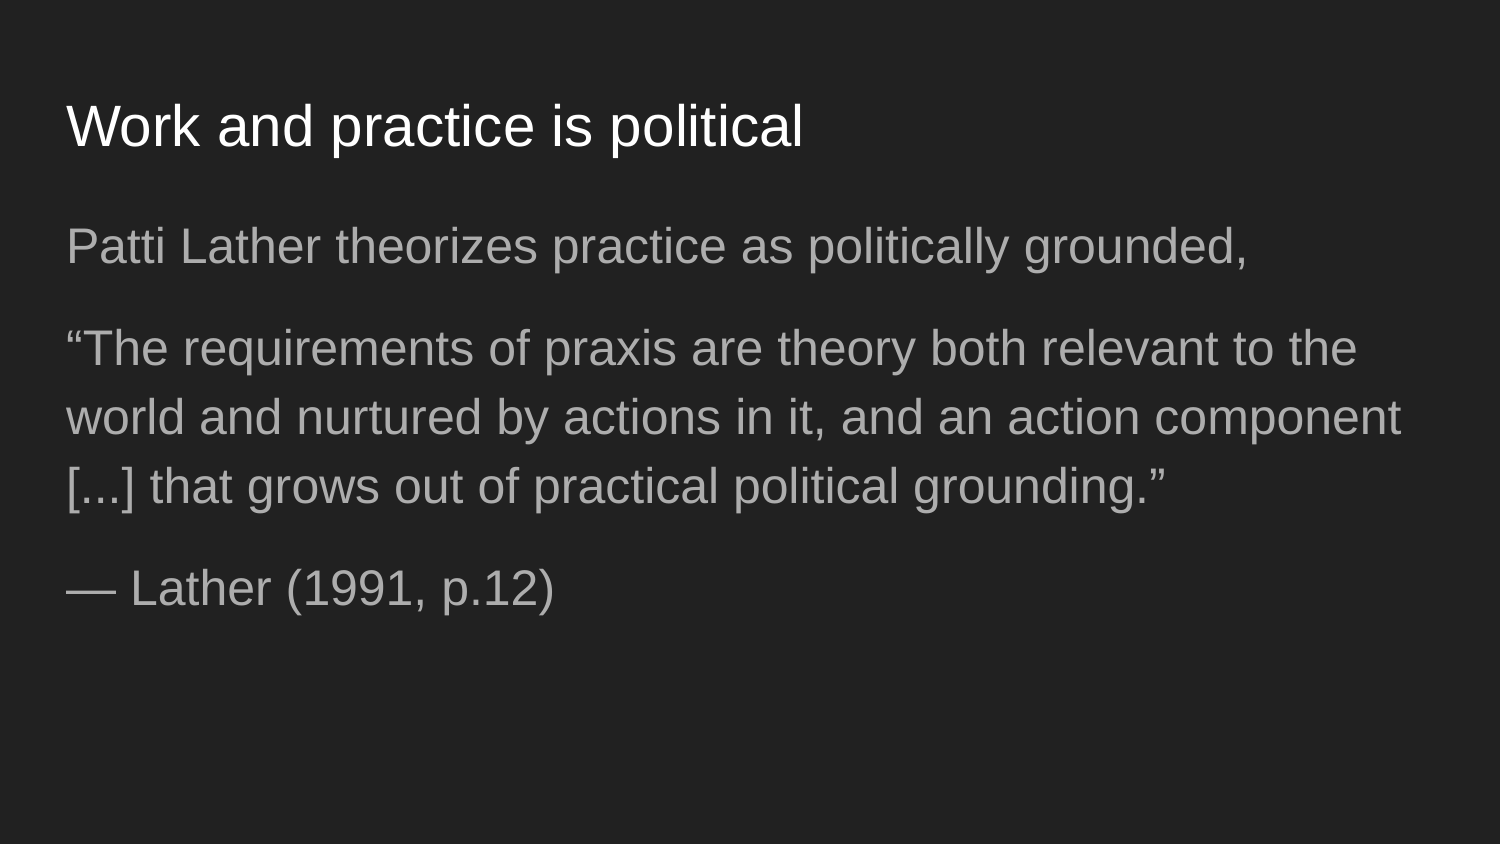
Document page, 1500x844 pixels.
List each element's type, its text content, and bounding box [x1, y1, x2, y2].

title Work and practice is political [51, 72, 1449, 167]
list Patti Lather theorizes practice as politically grounded, “The requirements of praxis are theory both relevant to the world and nurtured by actions in it, and an action component [...] that grows out of practical political grounding.” — Lather (1991, p.12) [51, 189, 1449, 750]
